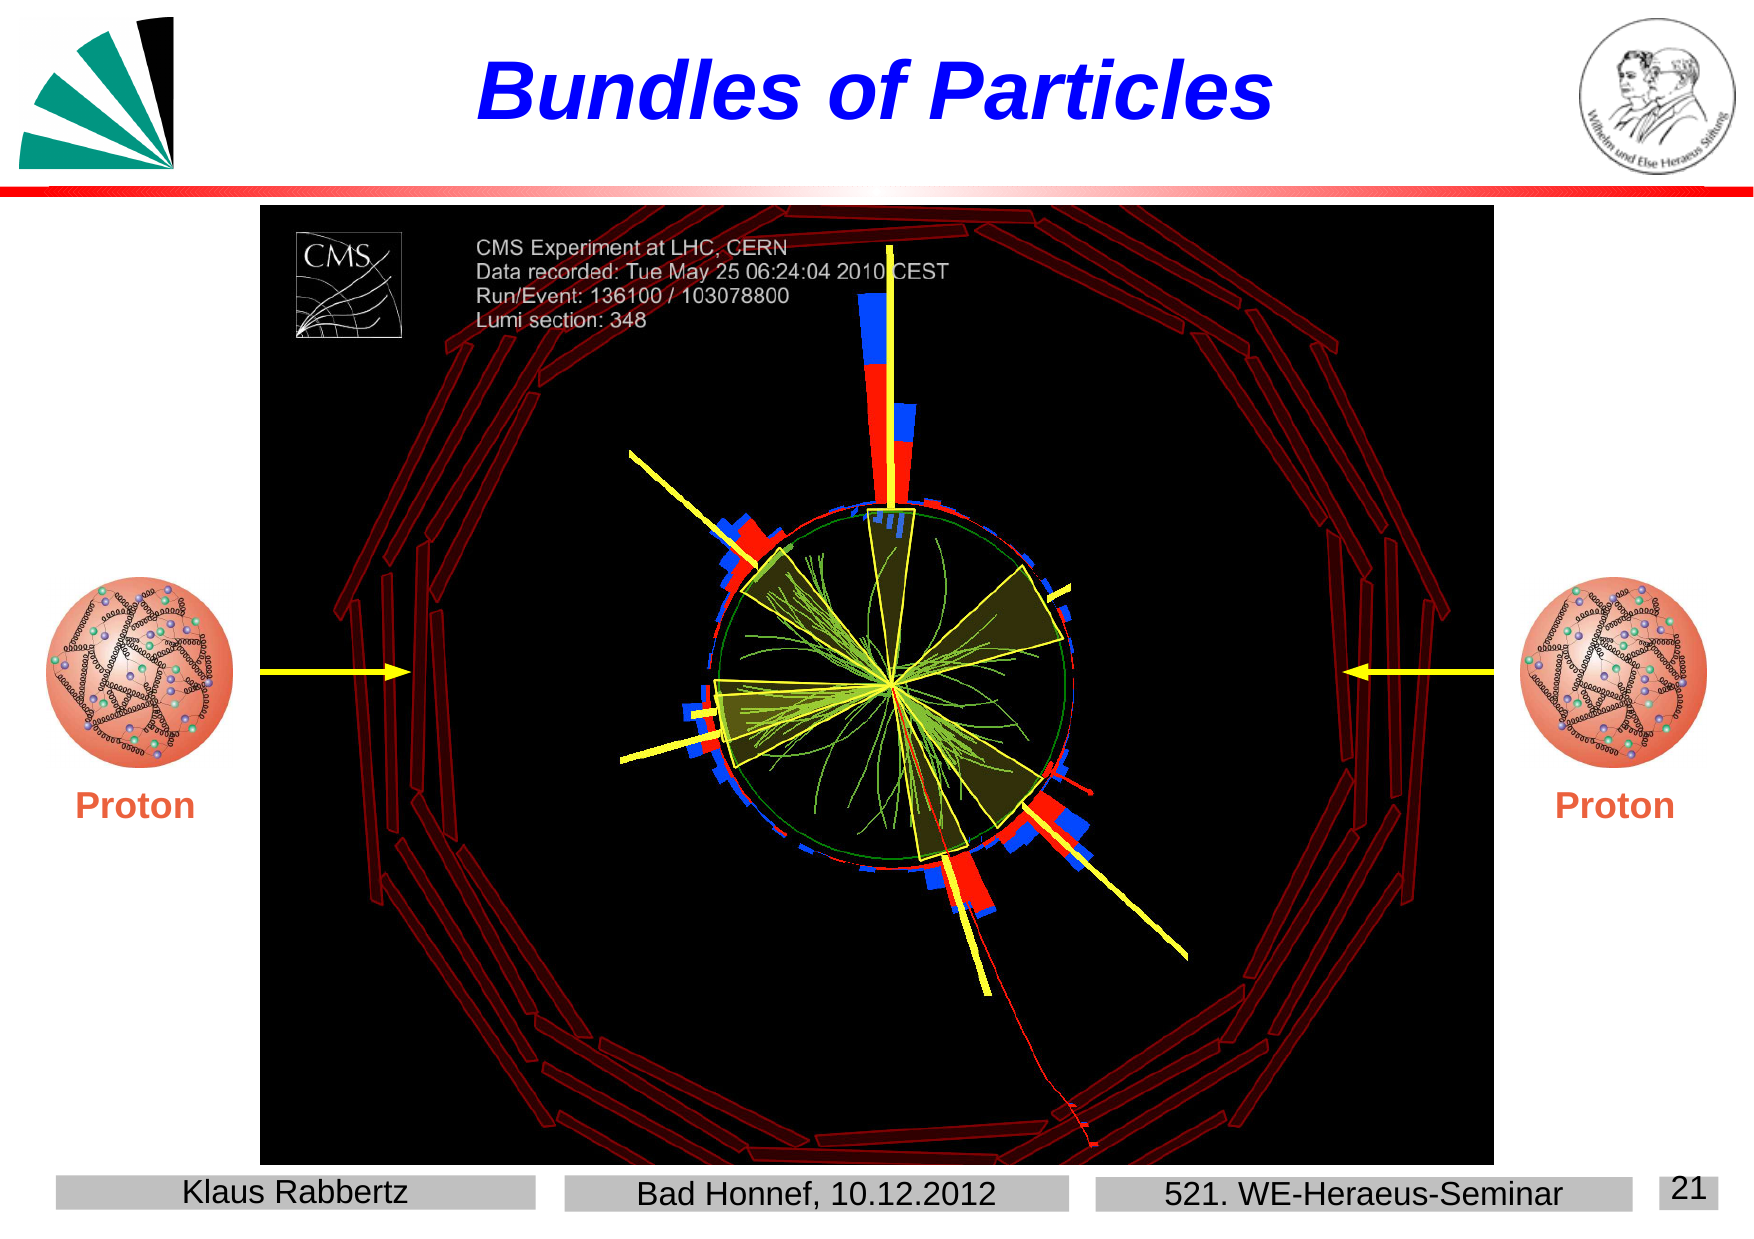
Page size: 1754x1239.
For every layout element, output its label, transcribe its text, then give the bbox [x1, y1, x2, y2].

picture [260, 205, 1494, 1165]
title Bundles of Particles [193, 0, 1560, 181]
text_box Proton [63, 778, 208, 841]
picture [1520, 577, 1707, 768]
text_box Proton [1543, 778, 1688, 841]
picture [19, 17, 174, 171]
picture [46, 577, 233, 768]
picture [1579, 18, 1736, 175]
